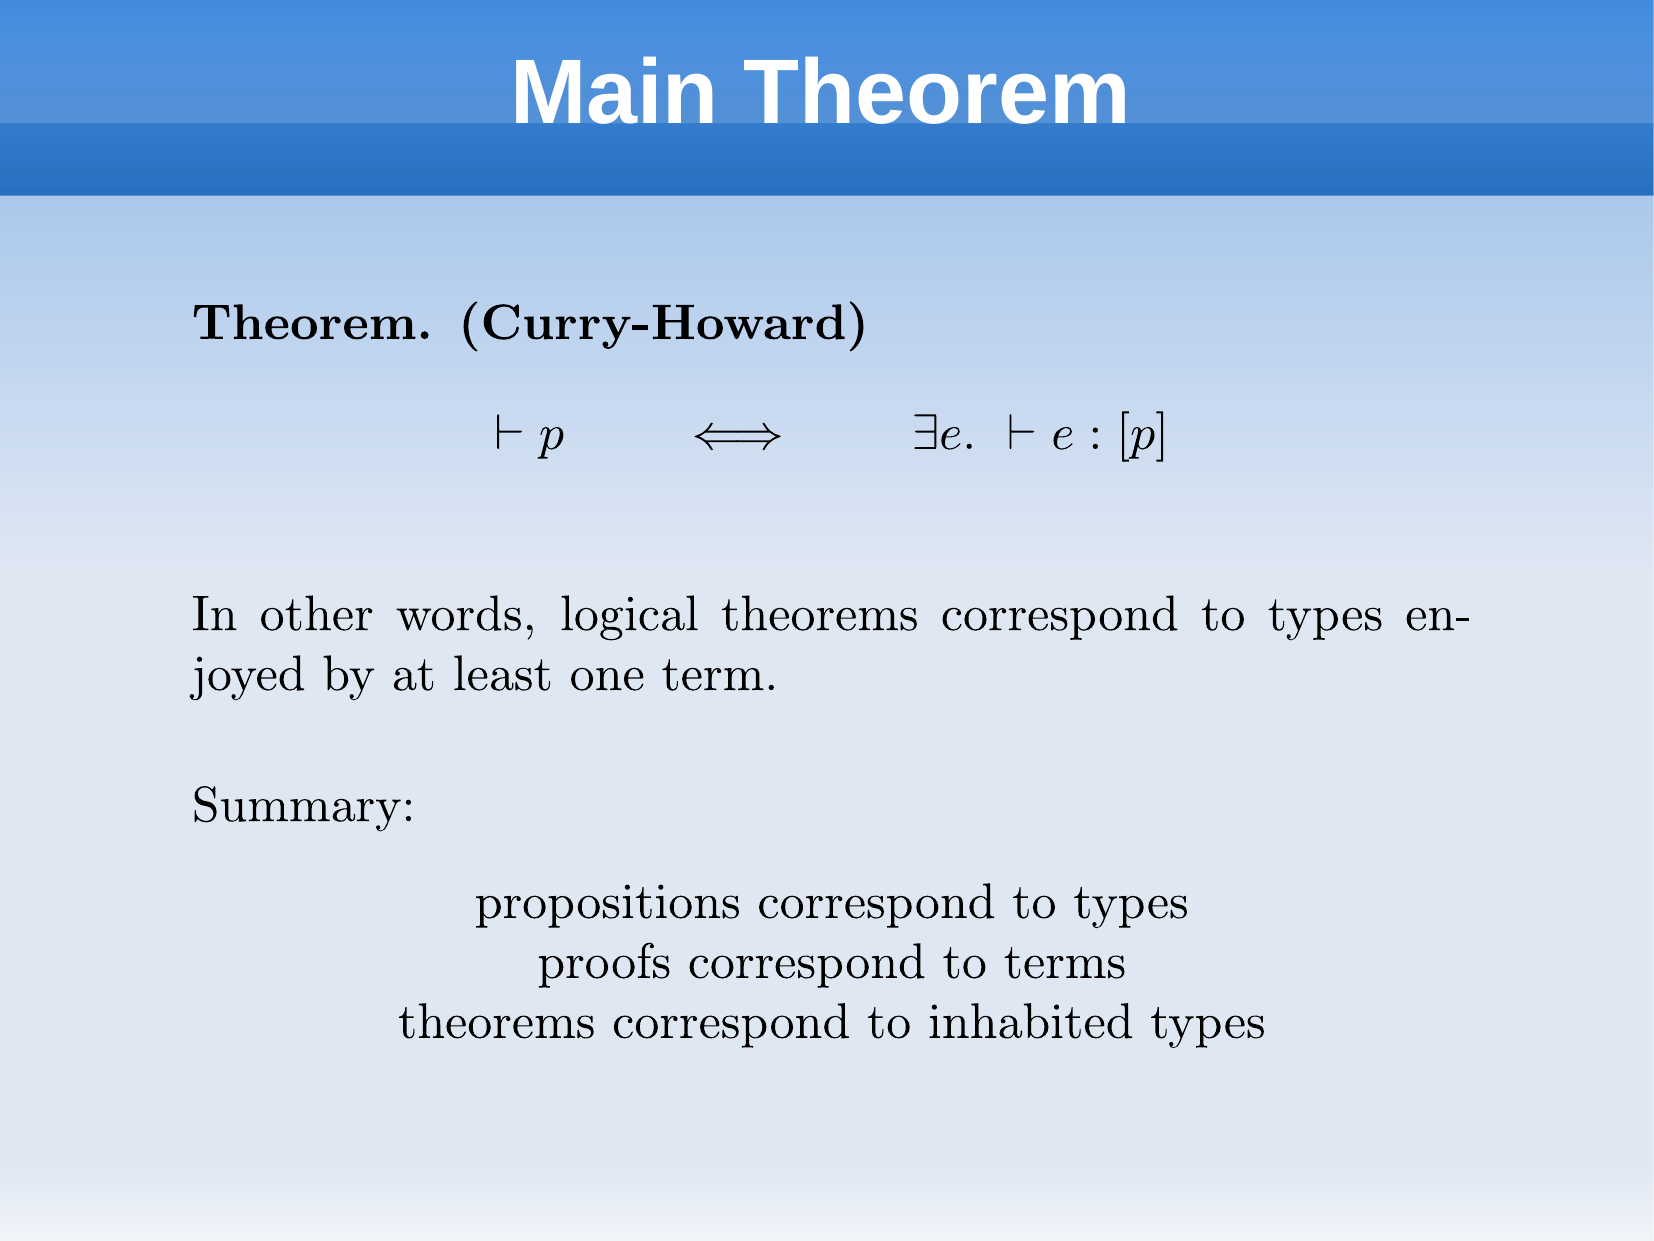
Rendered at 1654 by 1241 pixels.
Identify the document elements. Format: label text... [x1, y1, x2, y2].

title Main Theorem [76, 0, 1565, 188]
picture [0, 0, 1654, 1241]
